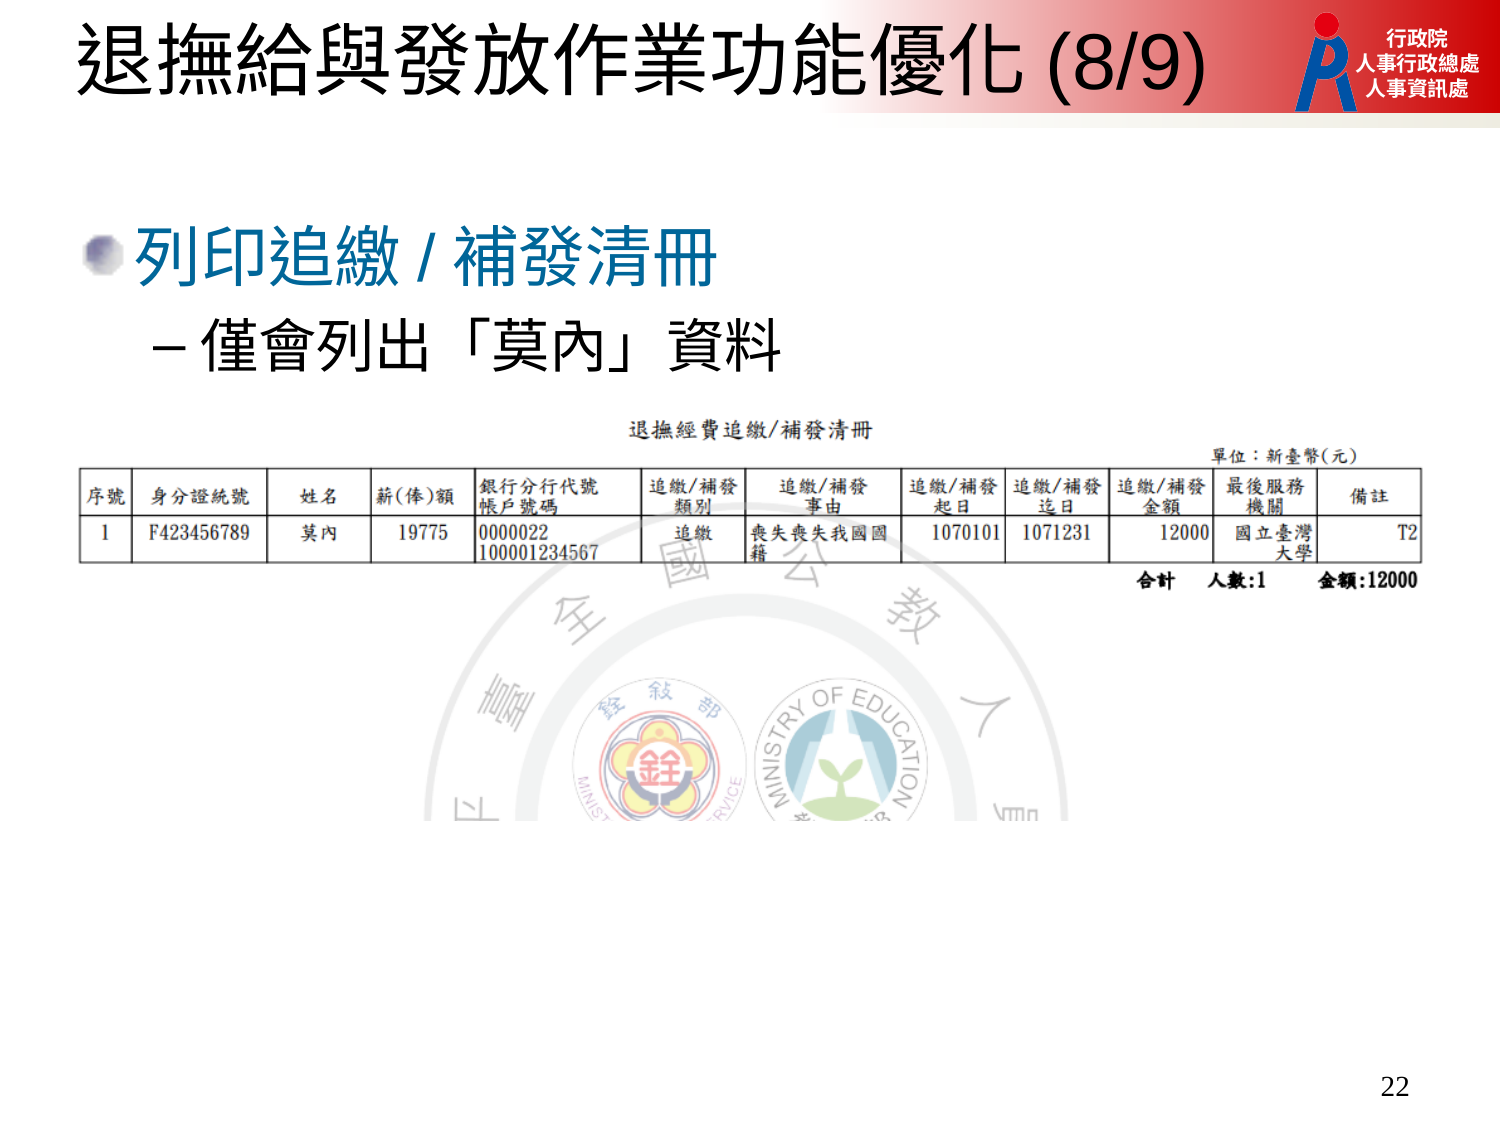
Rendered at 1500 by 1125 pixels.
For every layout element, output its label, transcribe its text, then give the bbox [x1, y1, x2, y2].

picture [70, 409, 1430, 821]
list 列印追繳/補發清冊 僅會列出「莫內」資料 [63, 206, 1414, 950]
title 退撫給與發放作業功能優化(8/9) [59, 4, 1225, 111]
text_box <編號> [1074, 1059, 1426, 1110]
picture [1278, 0, 1374, 128]
